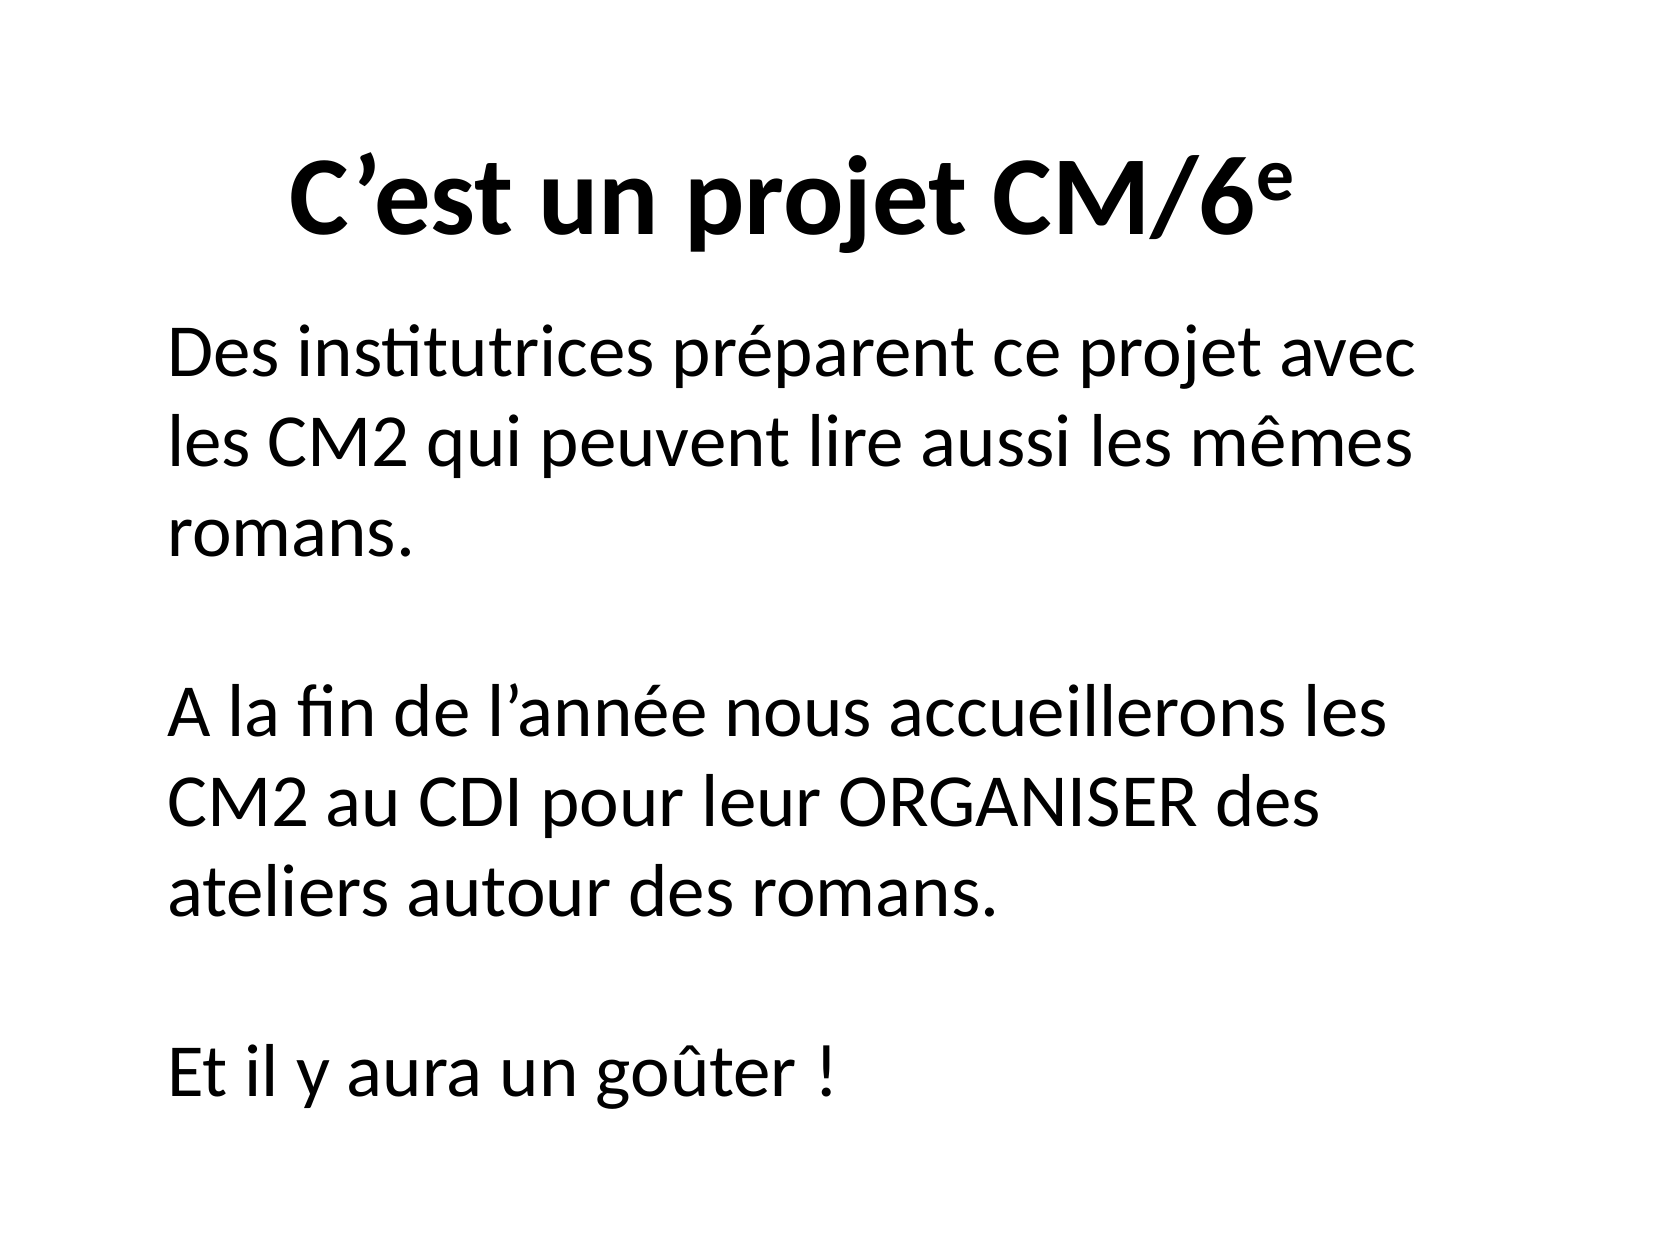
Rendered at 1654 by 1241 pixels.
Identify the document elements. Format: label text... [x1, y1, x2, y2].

text_box C’est un projet CM/6e Des institutrices préparent ce projet avec les CM2 qui peuvent lire aussi les mêmes romans. A la fin de l’année nous accueillerons les CM2 au CDI pour leur ORGANISER des ateliers autour des romans. Et il y aura un goûter ! [152, 114, 1469, 1129]
